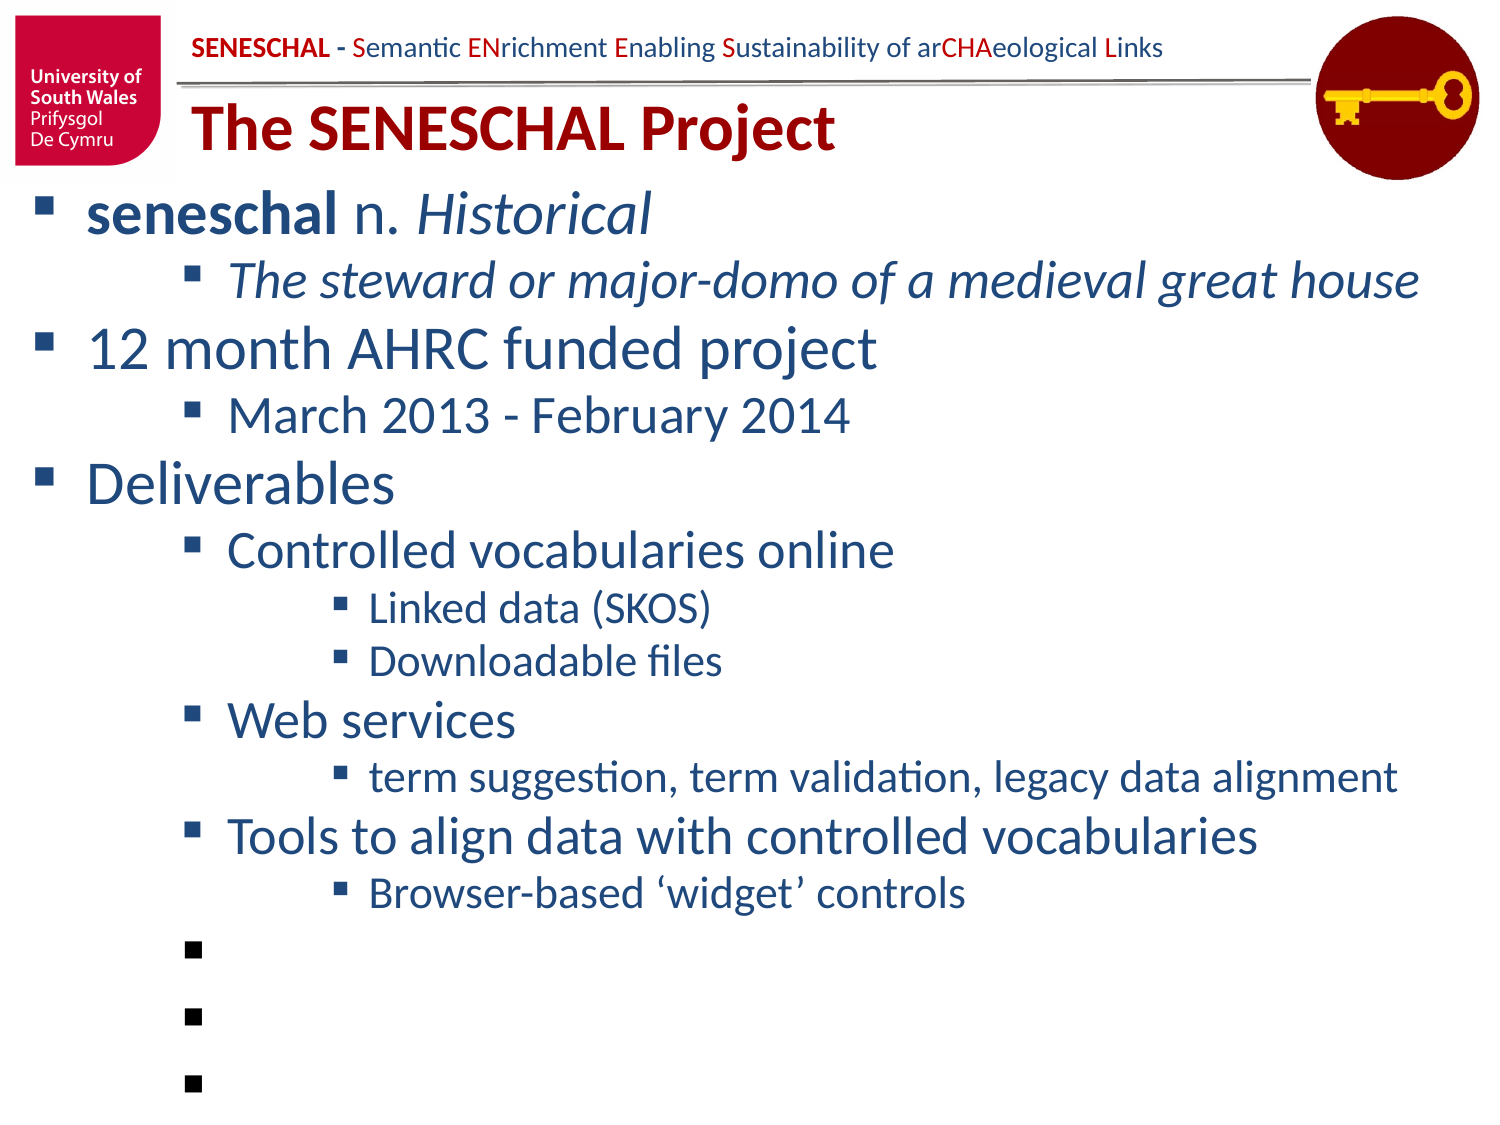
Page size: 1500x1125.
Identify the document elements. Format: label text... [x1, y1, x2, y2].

picture [0, 0, 177, 182]
list seneschal n. Historical The steward or major-domo of a medieval great house 12 month AHRC funded project March 2013 - February 2014 Deliverables Controlled vocabularies online Linked data (SKOS) Downloadable files Web services term suggestion, term validation, legacy data alignment Tools to align data with controlled vocabularies Browser-based ‘widget’ controls [15, 181, 1484, 1125]
title The SENESCHAL Project [176, 85, 1312, 181]
text_box SENESCHAL - Semantic ENrichment Enabling Sustainability of arCHAeological Links [176, 20, 1311, 80]
picture [1311, 12, 1484, 181]
